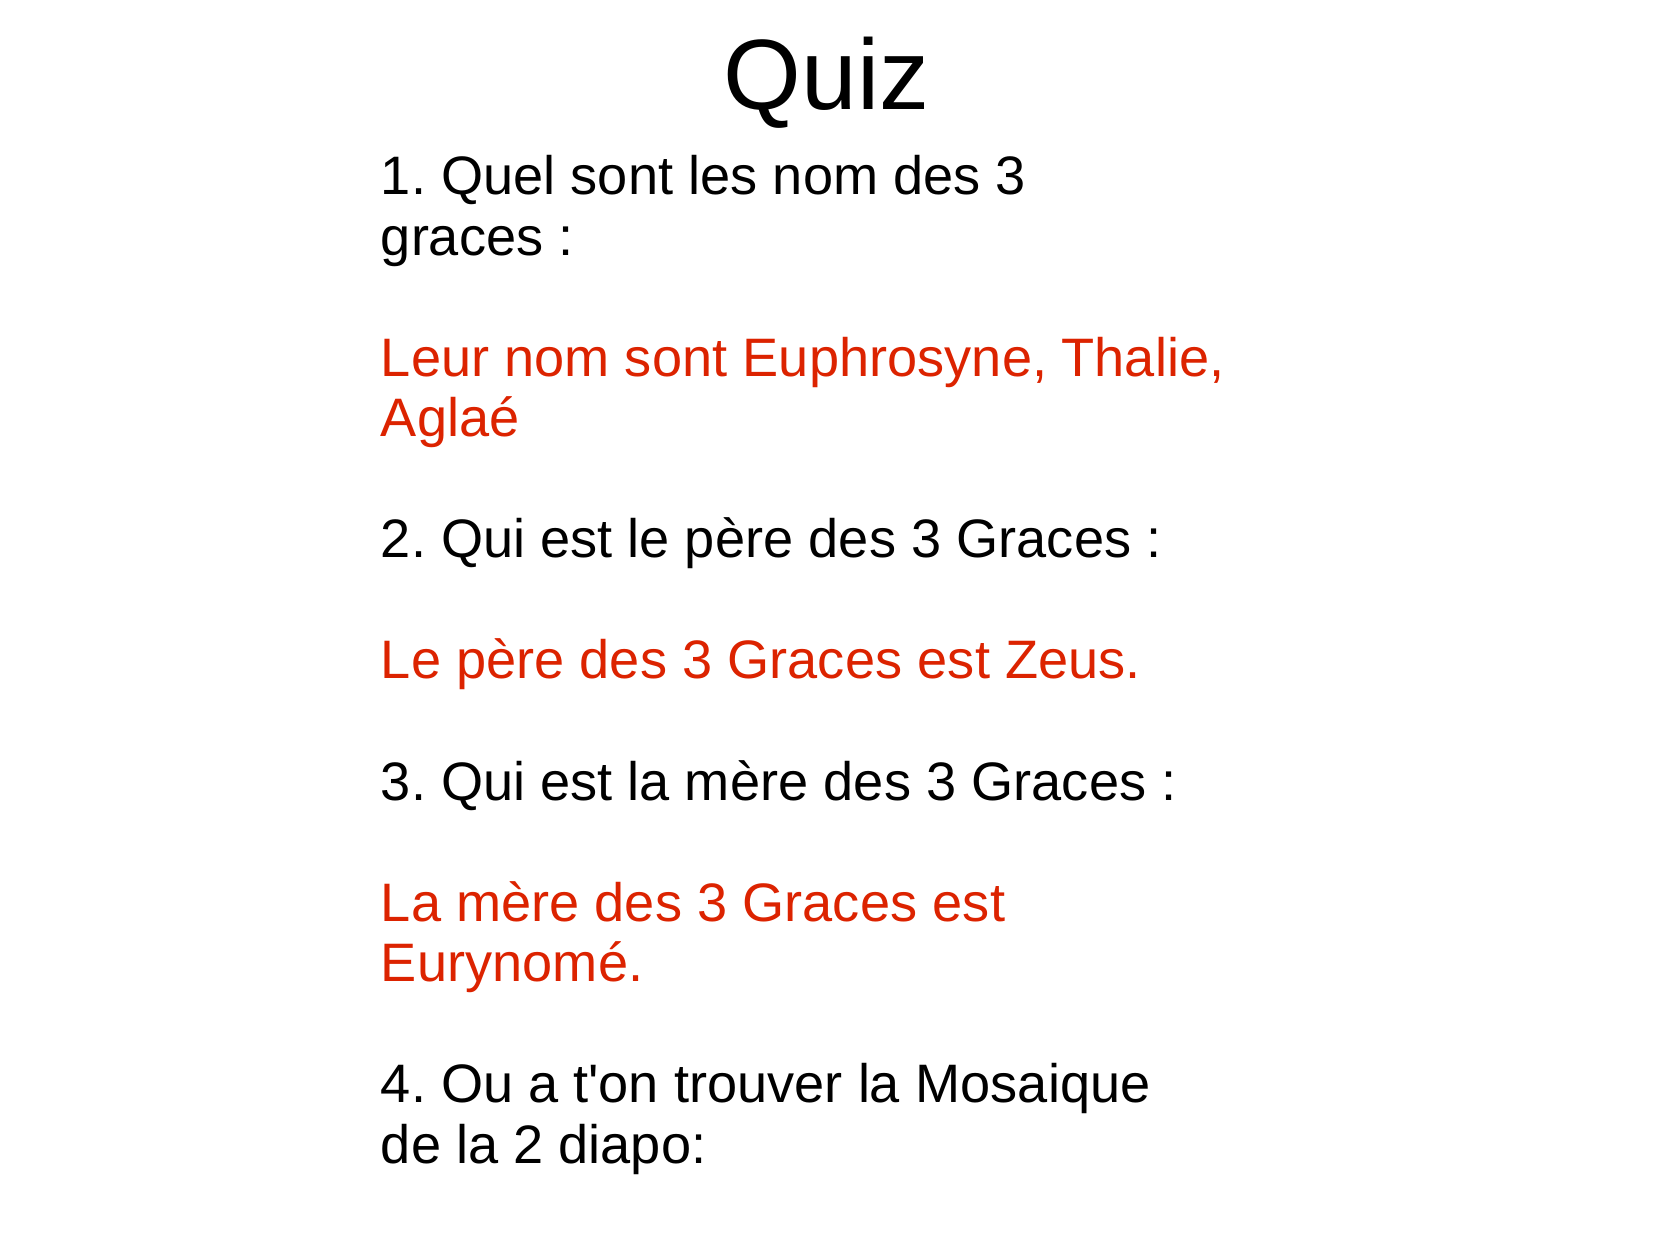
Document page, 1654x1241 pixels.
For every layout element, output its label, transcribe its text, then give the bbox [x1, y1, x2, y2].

text_box 1. Quel sont les nom des 3 graces : Leur nom sont Euphrosyne, Thalie, Aglaé 2. Qui est le père des 3 Graces : Le père des 3 Graces est Zeus. 3. Qui est la mère des 3 Graces : La mère des 3 Graces est Eurynomé. 4. Ou a t'on trouver la Mosaique de la 2 diapo: [366, 138, 1241, 1241]
text_box Quiz [0, 11, 1654, 139]
